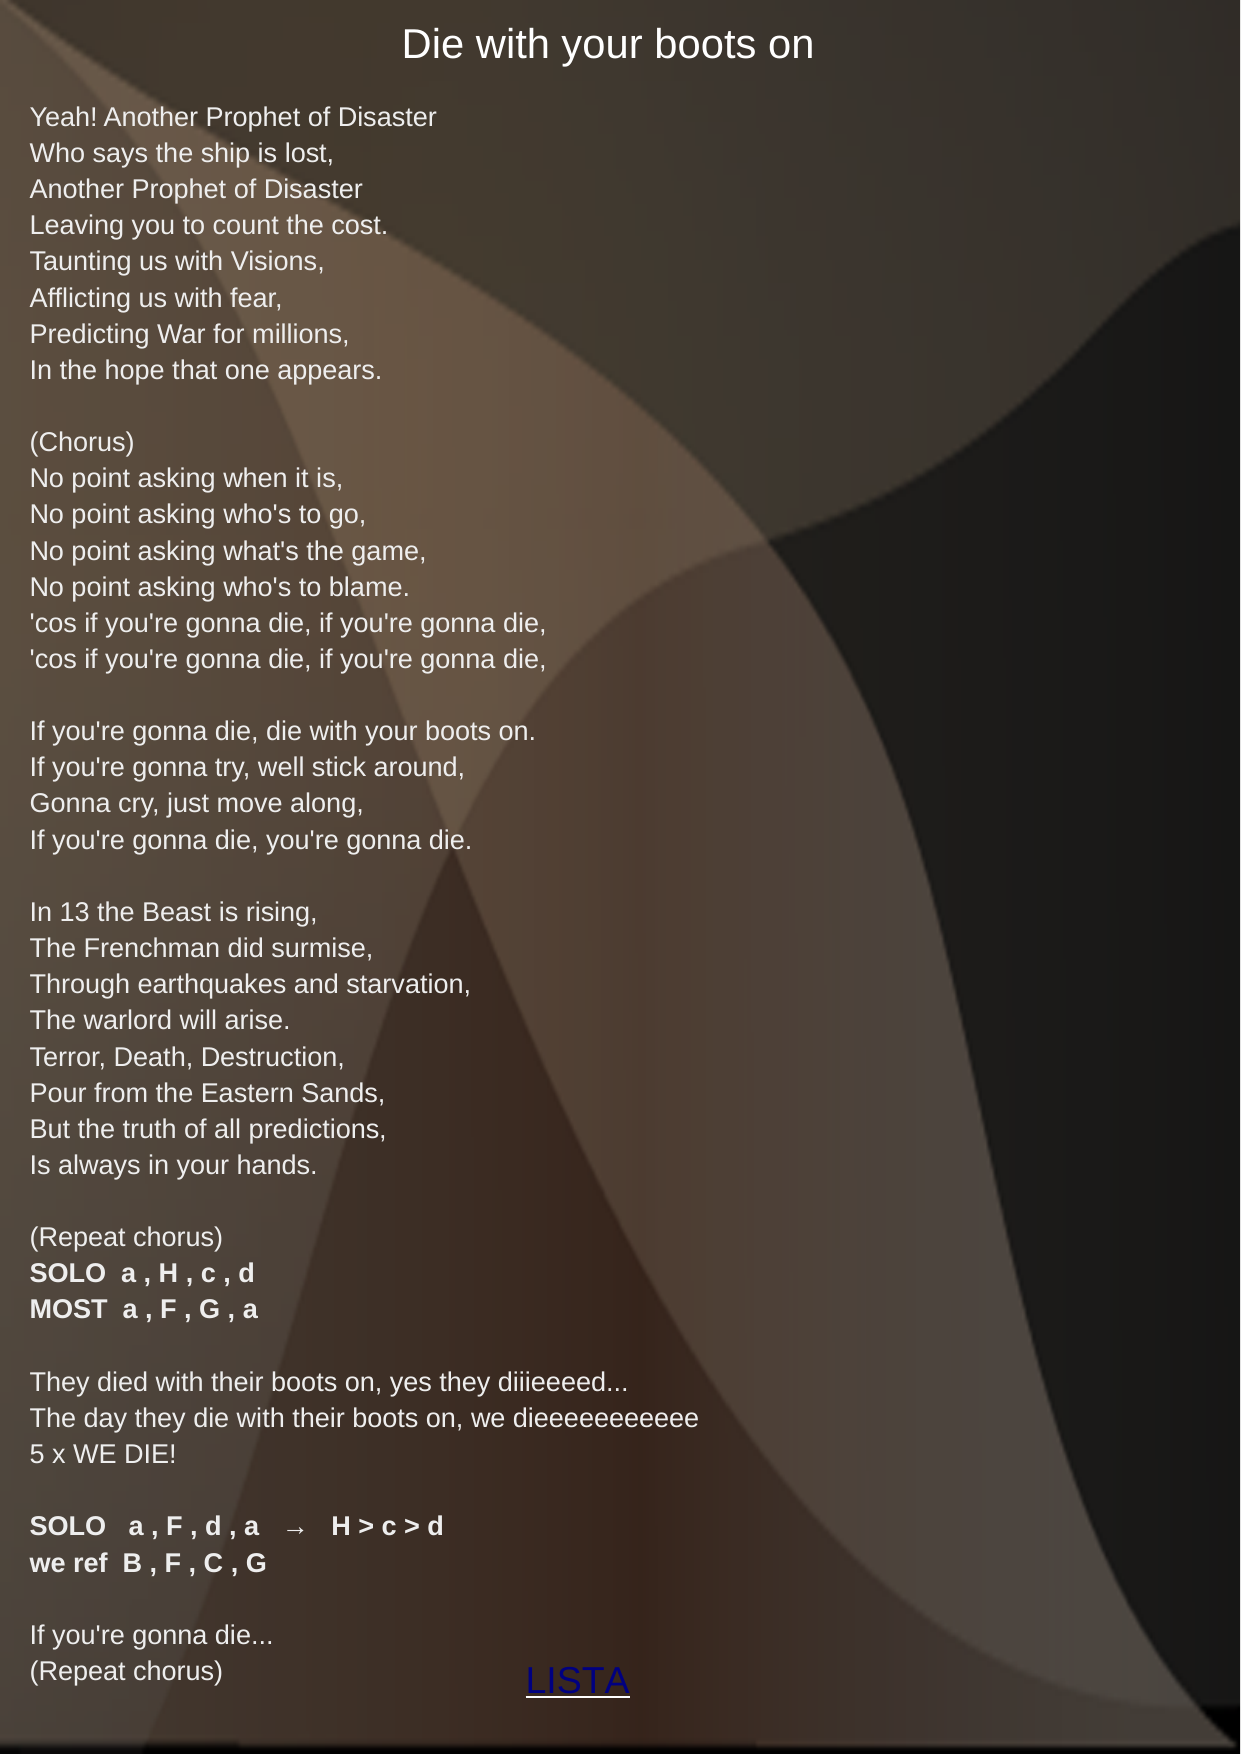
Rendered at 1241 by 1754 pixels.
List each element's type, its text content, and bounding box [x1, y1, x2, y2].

title Die with your boots on [76, 21, 1140, 68]
list Yeah! Another Prophet of Disaster Who says the ship is lost, Another Prophet of Disaster Leaving you to count the cost. Taunting us with Visions, Afflicting us with fear, Predicting War for millions, In the hope that one appears. (Chorus) No point asking when it is, No point asking who's to go, No point asking what's the game, No point asking who's to blame. 'cos if you're gonna die, if you're gonna die, 'cos if you're gonna die, if you're gonna die, If you're gonna die, die with your boots on. If you're gonna try, well stick around, Gonna cry, just move along, If you're gonna die, you're gonna die. In 13 the Beast is rising, The Frenchman did surmise, Through earthquakes and starvation, The warlord will arise. Terror, Death, Destruction, Pour from the Eastern Sands, But the truth of all predictions, Is always in your hands. (Repeat chorus) SOLO a , H , c , d MOST a , F , G , a They died with their boots on, yes they diiieeeed... The day they die with their boots on, we dieeeeeeeeeee 5 x WE DIE! SOLO a , F , d , a → H > c > d we ref B , F , C , G If you're gonna die... (Repeat chorus) [29, 29, 1093, 1680]
picture [0, 0, 1241, 1754]
text_box LISTA [525, 1659, 658, 1702]
